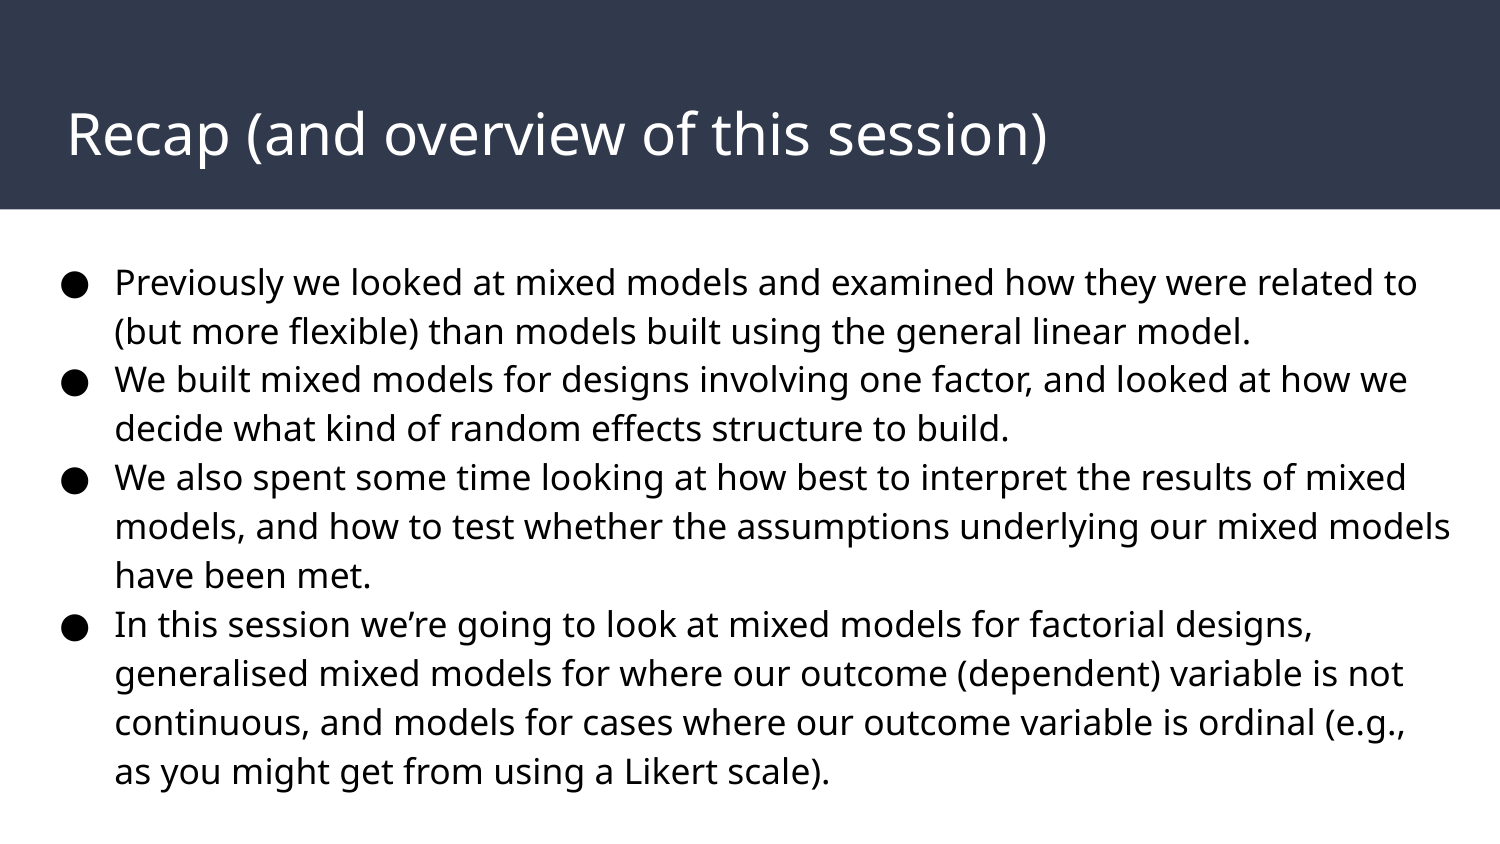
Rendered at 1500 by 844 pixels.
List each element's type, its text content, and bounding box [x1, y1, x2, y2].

text_box Previously we looked at mixed models and examined how they were related to (but more flexible) than models built using the general linear model. We built mixed models for designs involving one factor, and looked at how we decide what kind of random effects structure to build. We also spent some time looking at how best to interpret the results of mixed models, and how to test whether the assumptions underlying our mixed models have been met. In this session we’re going to look at mixed models for factorial designs, generalised mixed models for where our outcome (dependent) variable is not continuous, and models for cases where our outcome variable is ordinal (e.g., as you might get from using a Likert scale). [24, 238, 1468, 834]
title Recap (and overview of this session) [51, 82, 1449, 185]
